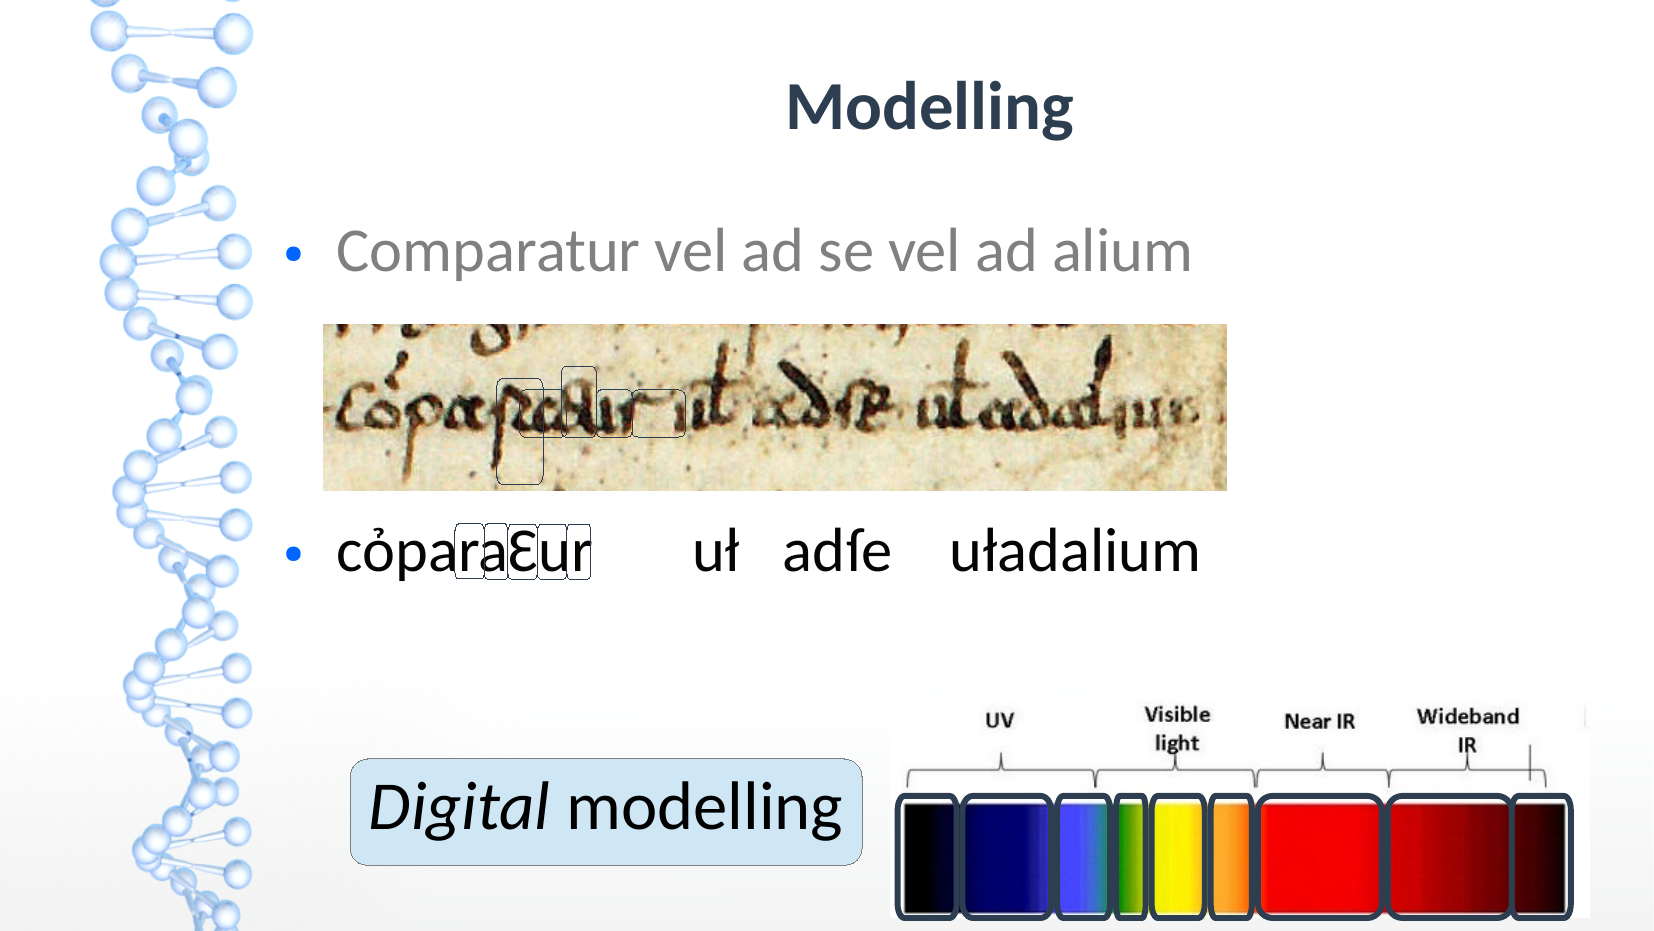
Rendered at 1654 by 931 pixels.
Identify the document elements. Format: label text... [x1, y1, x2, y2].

list Comparatur vel ad se vel ad alium [265, 224, 1312, 308]
title Modelling [265, 35, 1595, 189]
text_box [1116, 795, 1146, 919]
list cỏparaƐur uł adſe uładalium [265, 523, 1229, 615]
text_box [1057, 795, 1111, 919]
text_box Digital modelling [350, 758, 863, 866]
text_box [897, 795, 957, 919]
text_box [496, 366, 686, 485]
text_box [962, 795, 1052, 919]
text_box [454, 523, 591, 580]
text_box [1151, 795, 1205, 919]
text_box [1387, 795, 1571, 919]
picture [0, 0, 1654, 931]
text_box [1257, 795, 1382, 919]
text_box [1210, 795, 1252, 919]
